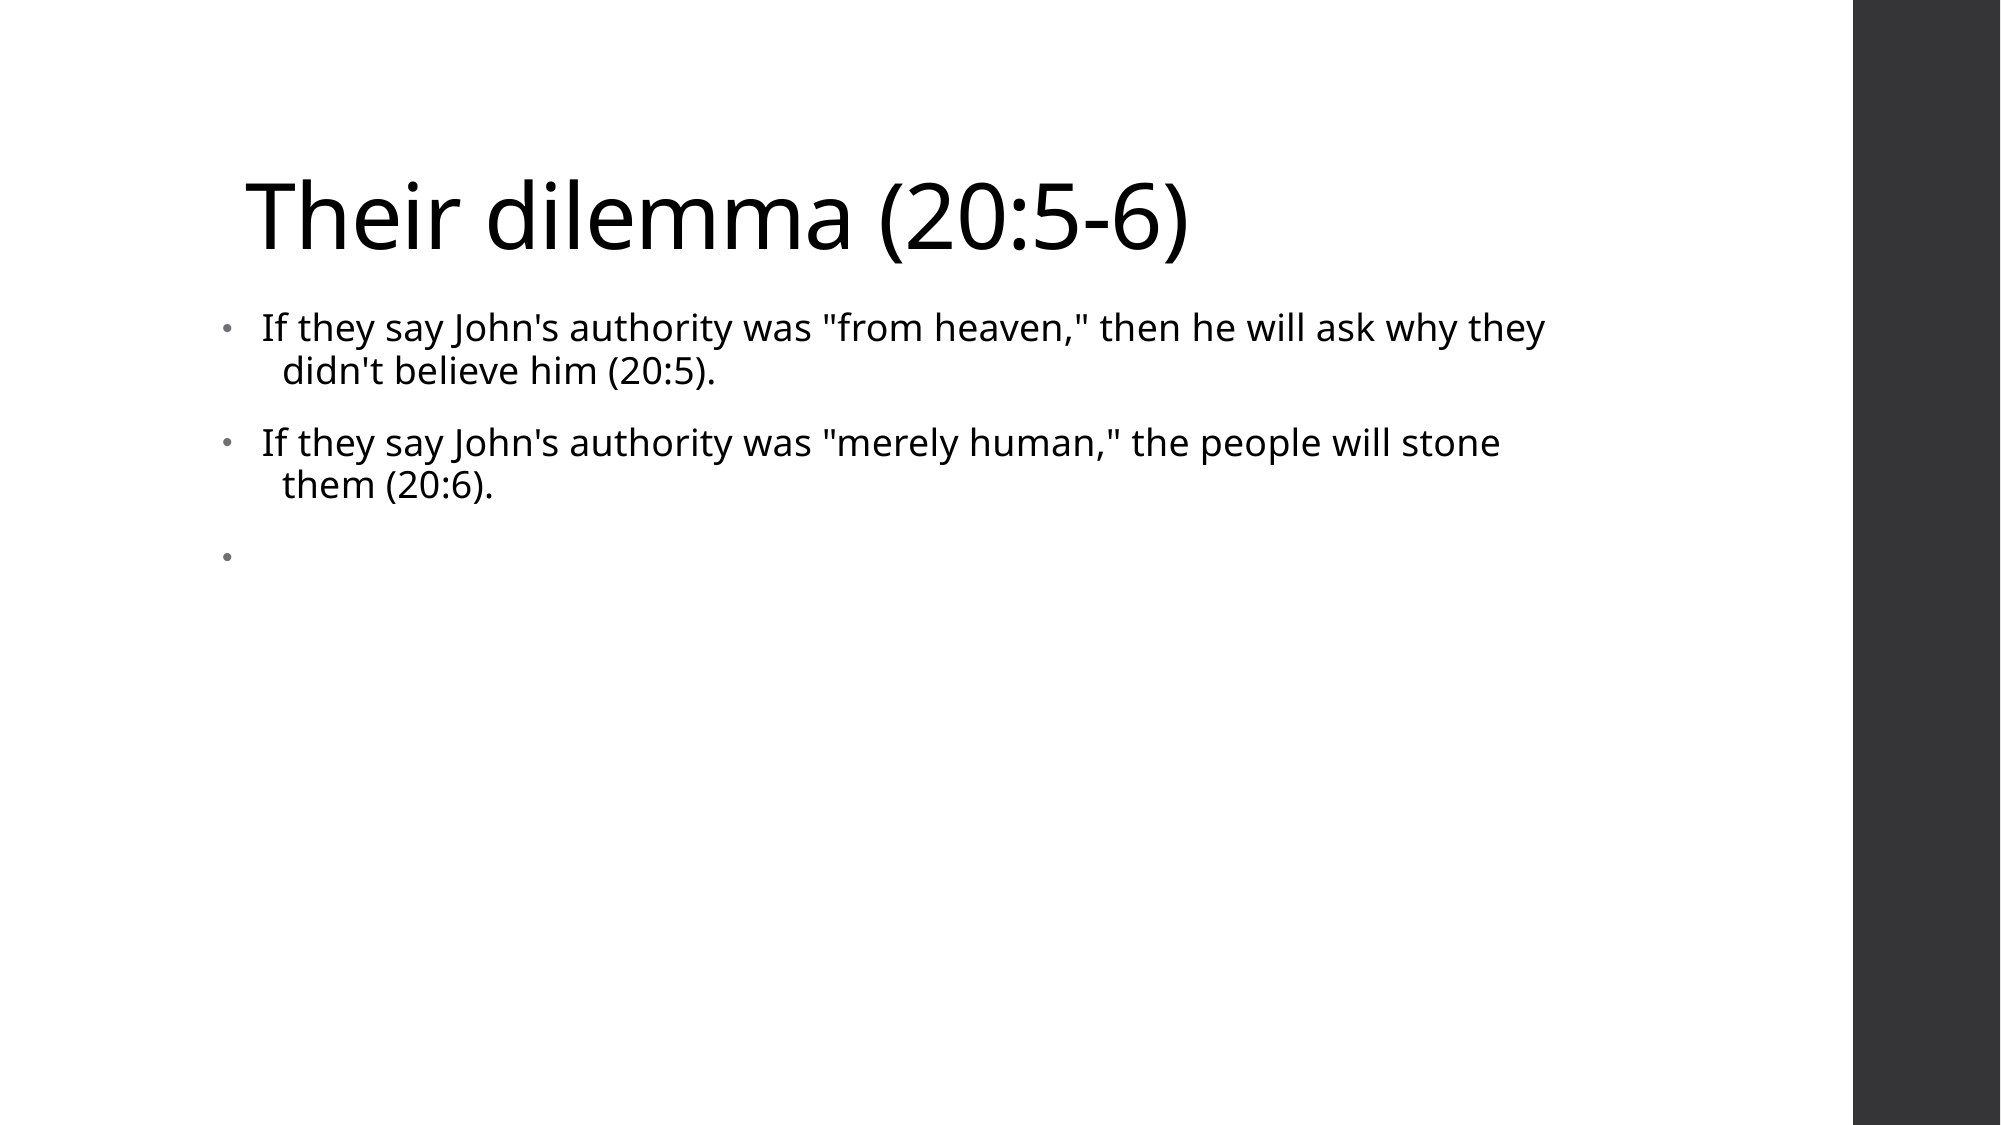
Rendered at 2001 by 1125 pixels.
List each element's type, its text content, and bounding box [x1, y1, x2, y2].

list If they say John's authority was "from heaven," then he will ask why they didn't believe him (20:5). If they say John's authority was "merely human," the people will stone them (20:6). [206, 299, 1617, 1014]
title Their dilemma (20:5-6) [206, 60, 1797, 278]
